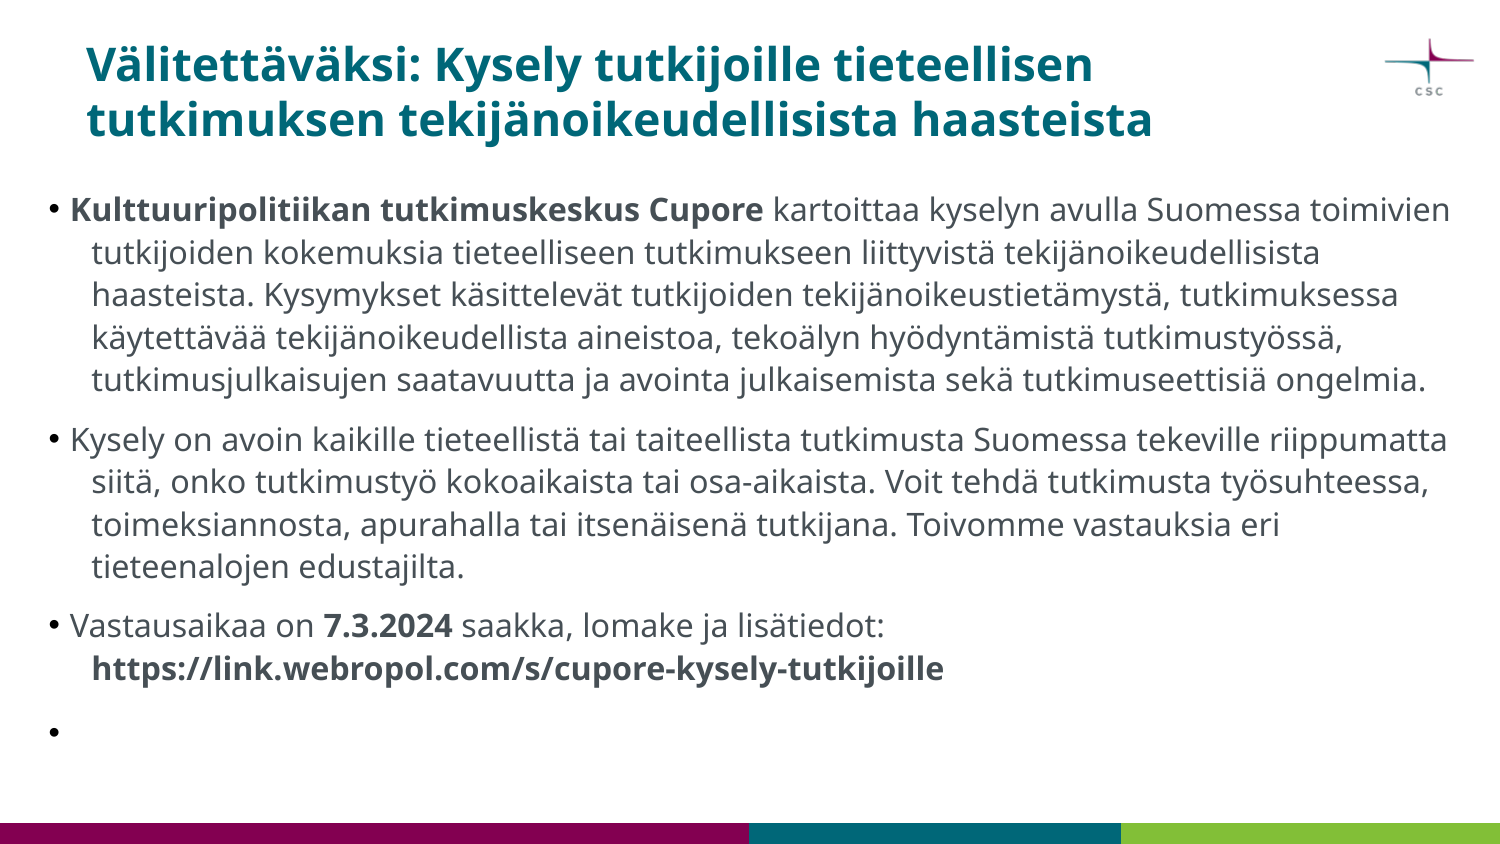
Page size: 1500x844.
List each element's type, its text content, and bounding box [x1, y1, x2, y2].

list Kulttuuripolitiikan tutkimuskeskus Cupore kartoittaa kyselyn avulla Suomessa toimivien tutkijoiden kokemuksia tieteelliseen tutkimukseen liittyvistä tekijänoikeudellisista haasteista. Kysymykset käsittelevät tutkijoiden tekijänoikeustietämystä, tutkimuksessa käytettävää tekijänoikeudellista aineistoa, tekoälyn hyödyntämistä tutkimustyössä, tutkimusjulkaisujen saatavuutta ja avointa julkaisemista sekä tutkimuseettisiä ongelmia. Kysely on avoin kaikille tieteellistä tai taiteellista tutkimusta Suomessa tekeville riippumatta siitä, onko tutkimustyö kokoaikaista tai osa-aikaista. Voit tehdä tutkimusta työsuhteessa, toimeksiannosta, apurahalla tai itsenäisenä tutkijana. Toivomme vastauksia eri tieteenalojen edustajilta. Vastausaikaa on 7.3.2024 saakka, lomake ja lisätiedot: https://link.webropol.com/s/cupore-kysely-tutkijoille [37, 180, 1463, 737]
title Välitettäväksi: Kysely tutkijoille tieteellisen tutkimuksen tekijänoikeudellisista haasteista [75, 20, 1346, 161]
